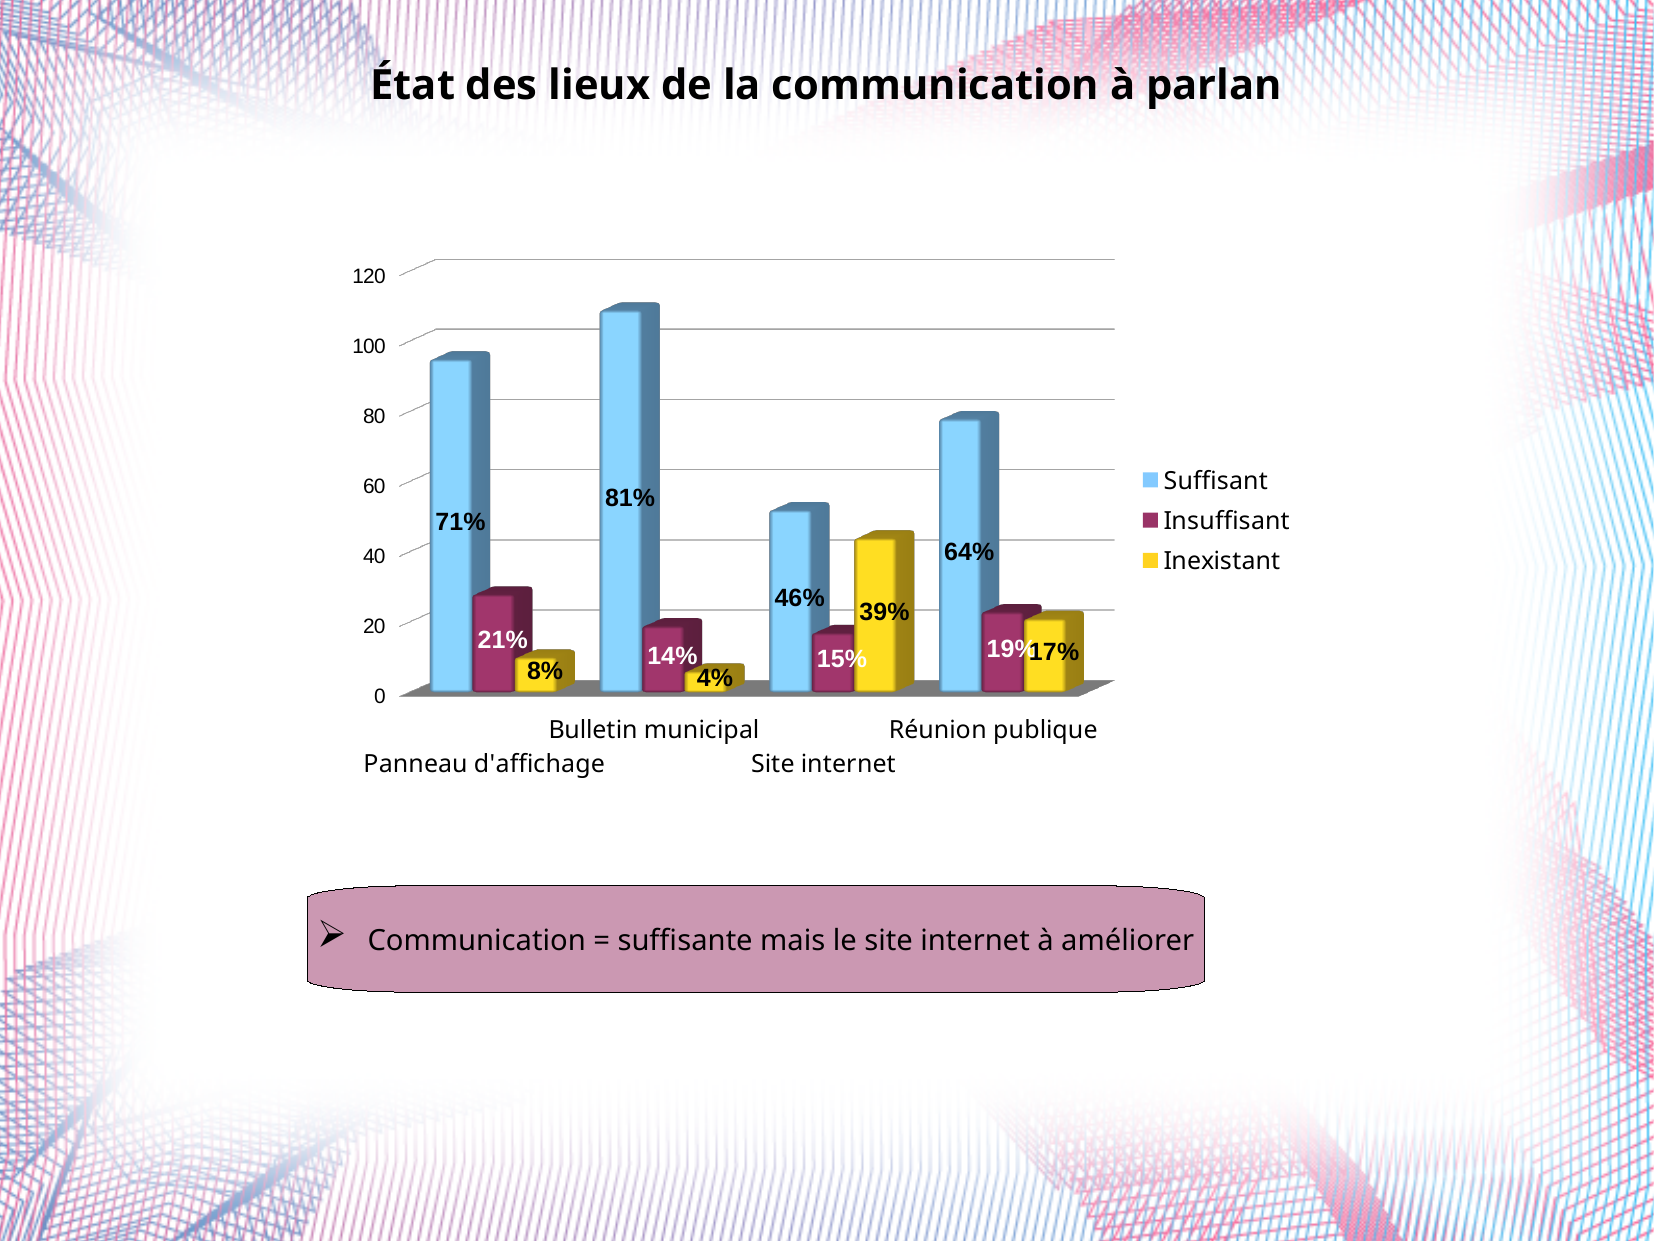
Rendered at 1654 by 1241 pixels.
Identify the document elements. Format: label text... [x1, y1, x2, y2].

text_box Communication = suffisante mais le site internet à améliorer [307, 885, 1205, 993]
chart [332, 249, 1312, 792]
title État des lieux de la communication à parlan [236, 13, 1418, 154]
picture [0, 0, 1654, 1241]
